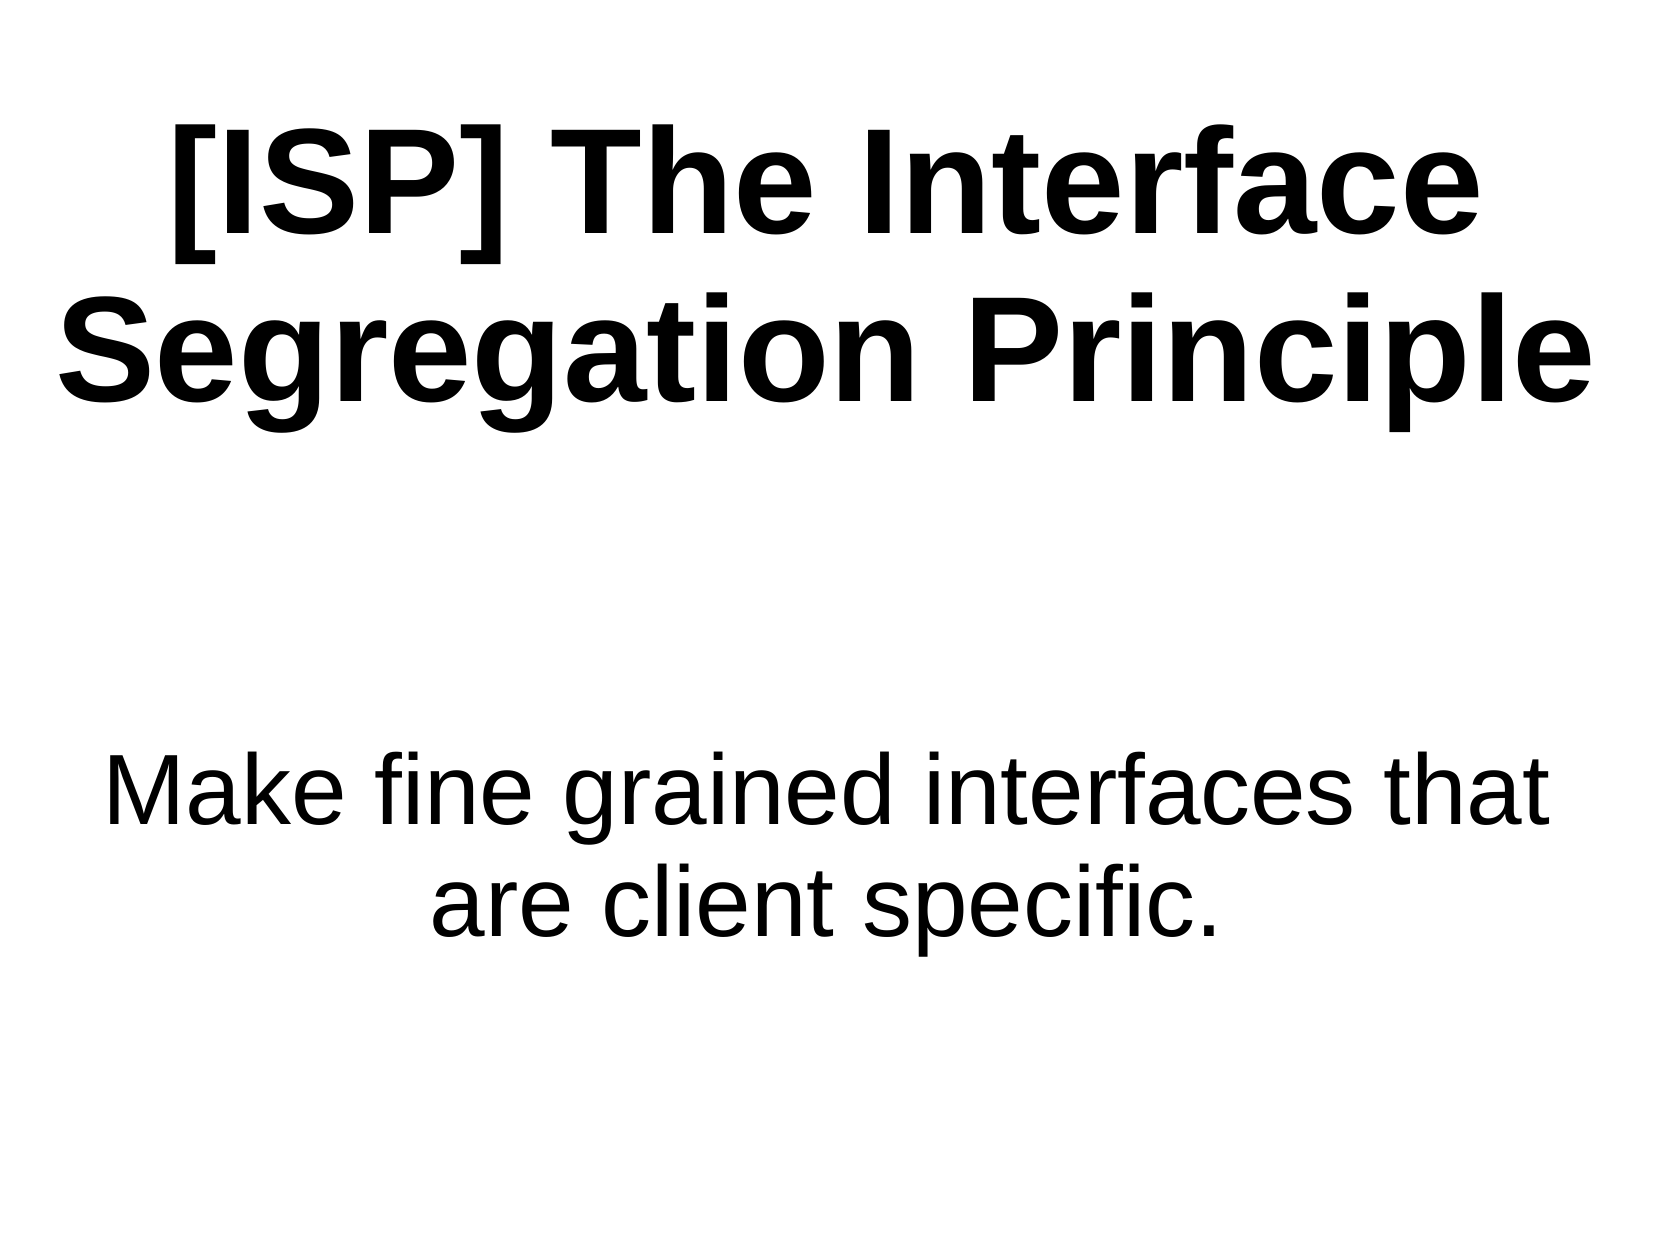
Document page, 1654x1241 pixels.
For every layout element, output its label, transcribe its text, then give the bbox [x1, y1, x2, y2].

subtitle Make fine grained interfaces that are client specific. [82, 590, 1571, 1102]
title [ISP] The Interface Segregation Principle [0, 0, 1654, 532]
